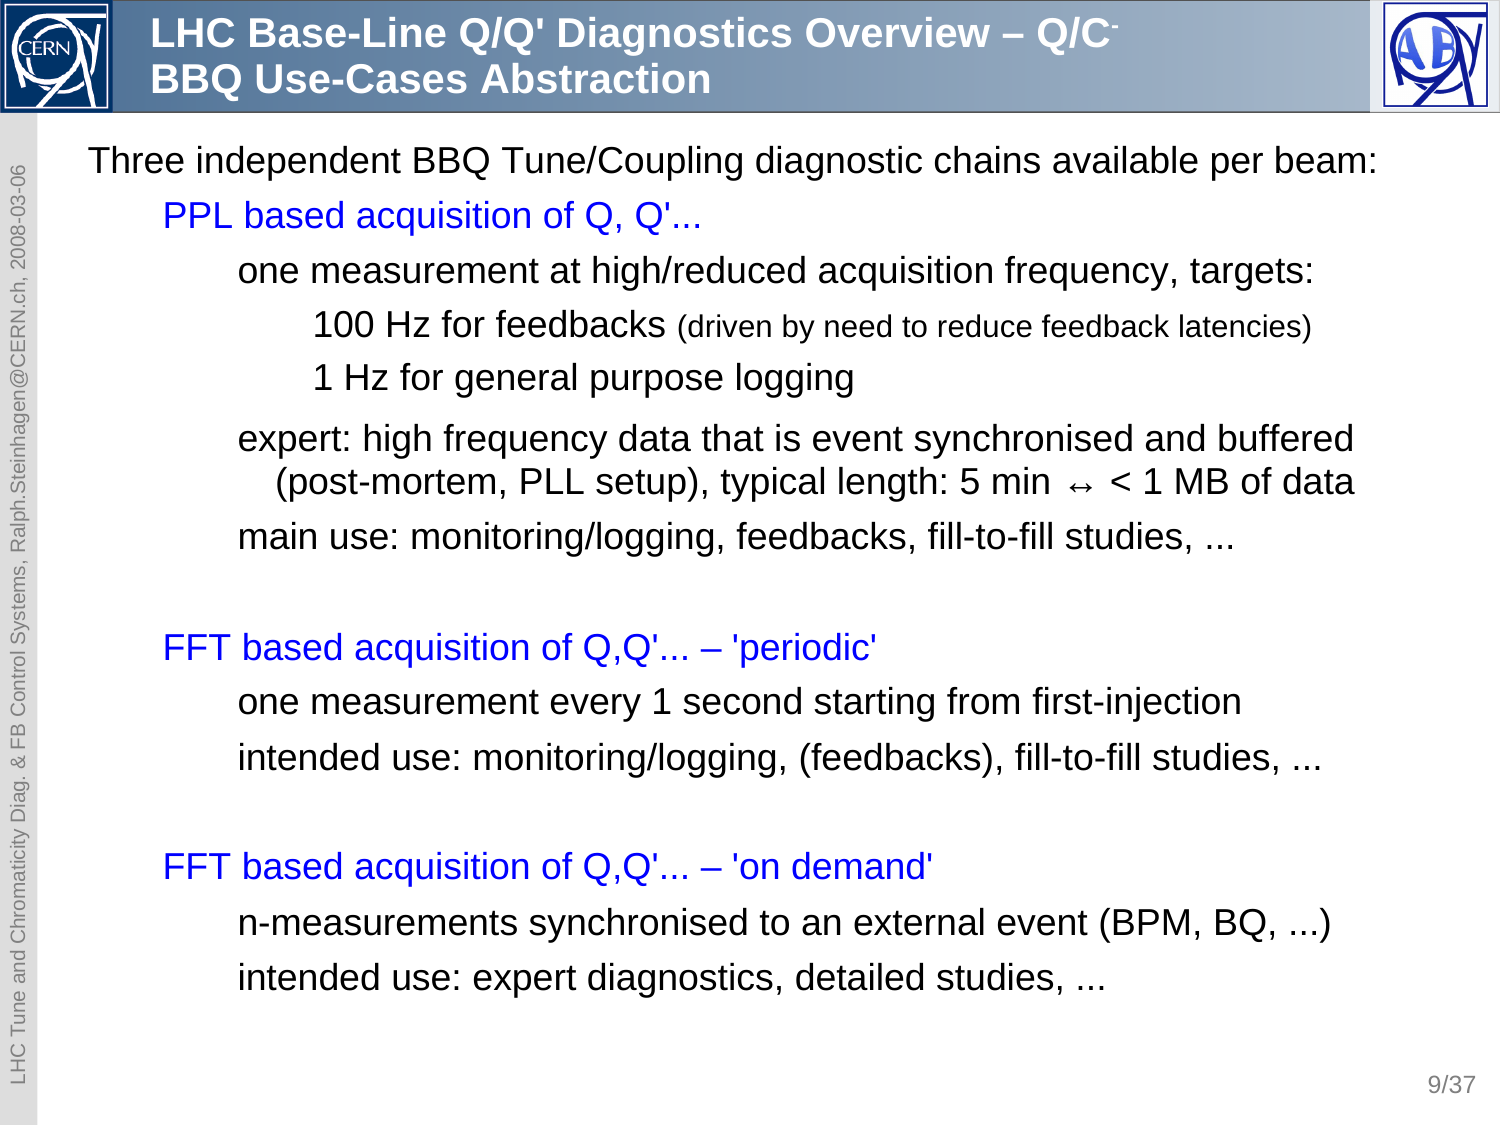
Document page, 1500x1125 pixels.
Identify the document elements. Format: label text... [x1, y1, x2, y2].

picture [0, 0, 113, 113]
picture [1382, 1, 1489, 108]
list Three independent BBQ Tune/Coupling diagnostic chains available per beam: PPL based acquisition of Q, Q'... one measurement at high/reduced acquisition frequency, targets: 100 Hz for feedbacks (driven by need to reduce feedback latencies) 1 Hz for general purpose logging expert: high frequency data that is event synchronised and buffered (post-mortem, PLL setup), typical length: 5 min ↔ < 1 MB of data main use: monitoring/logging, feedbacks, fill-to-fill studies, ... FFT based acquisition of Q,Q'... – 'periodic' one measurement every 1 second starting from first-injection intended use: monitoring/logging, (feedbacks), fill-to-fill studies, ... FFT based acquisition of Q,Q'... – 'on demand' n-measurements synchronised to an external event (BPM, BQ, ...) intended use: expert diagnostics, detailed studies, ... [87, 137, 1438, 1053]
title LHC Base-Line Q/Q' Diagnostics Overview – Q/C- BBQ Use-Cases Abstraction [150, 2, 1201, 111]
